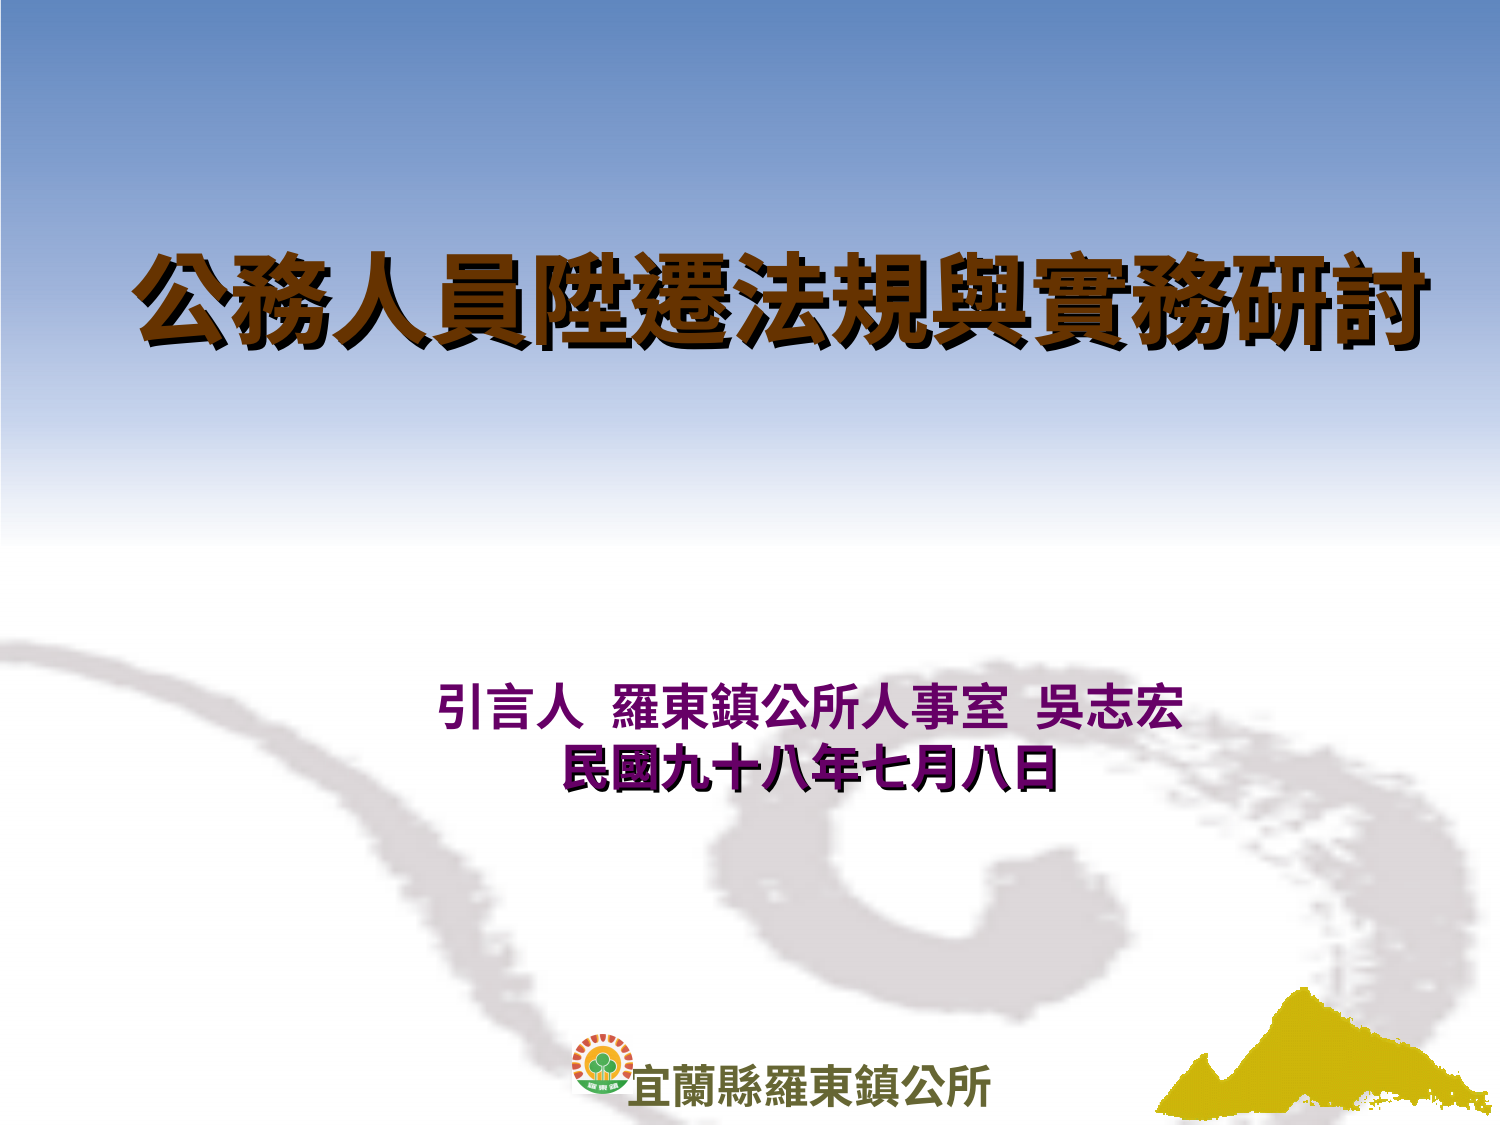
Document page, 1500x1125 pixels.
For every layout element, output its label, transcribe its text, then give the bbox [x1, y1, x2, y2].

picture [0, 0, 1500, 1125]
subtitle 引言人 羅東鎮公所人事室 吳志宏 民國九十八年七月八日 [395, 621, 1225, 799]
title 公務人員陞遷法規與實務研討 [100, 207, 1459, 386]
